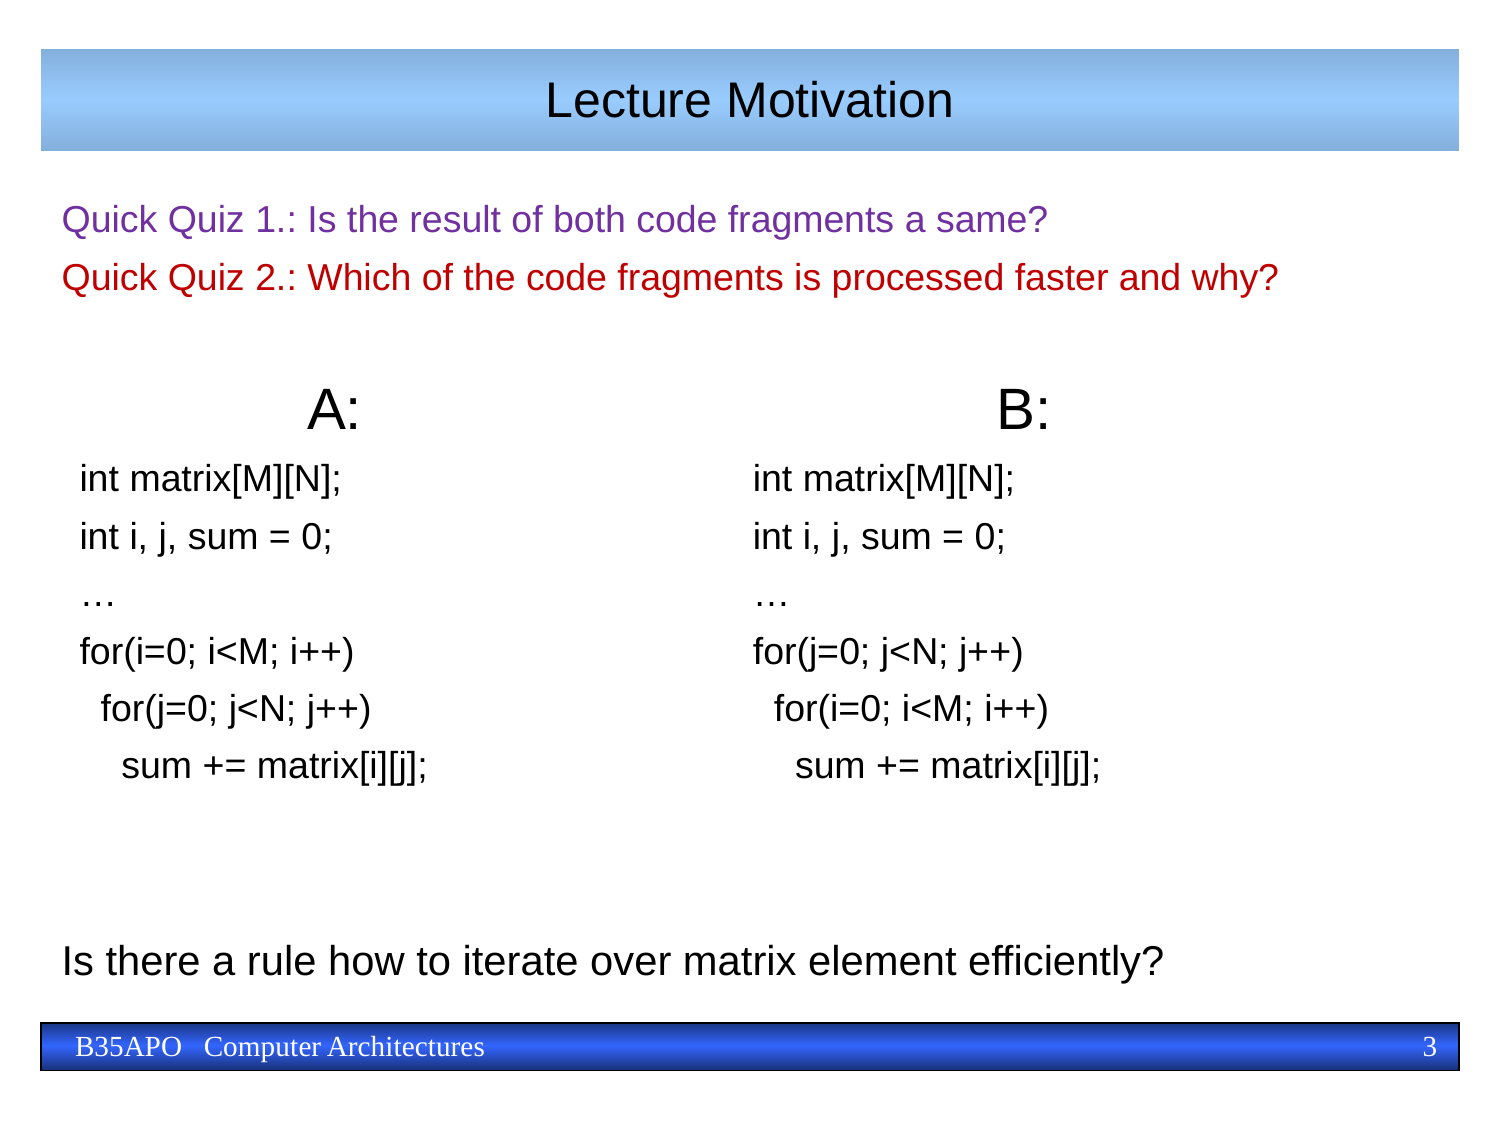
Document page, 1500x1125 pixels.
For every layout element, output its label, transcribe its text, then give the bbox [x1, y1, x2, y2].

title Lecture Motivation [41, 49, 1459, 151]
text_box Is there a rule how to iterate over matrix element efficiently? [46, 925, 1418, 997]
text_box Quick Quiz 1.: Is the result of both code fragments a same? Quick Quiz 2.: Which of the code fragments is processed faster and why? [46, 187, 1418, 305]
text_box A: int matrix[M][N]; int i, j, sum = 0; … for(i=0; i<M; i++) for(j=0; j<N; j++) sum += matrix[i][j]; [64, 364, 727, 925]
text_box B: int matrix[M][N]; int i, j, sum = 0; … for(j=0; j<N; j++) for(i=0; i<M; i++) sum += matrix[i][j]; [738, 364, 1401, 925]
